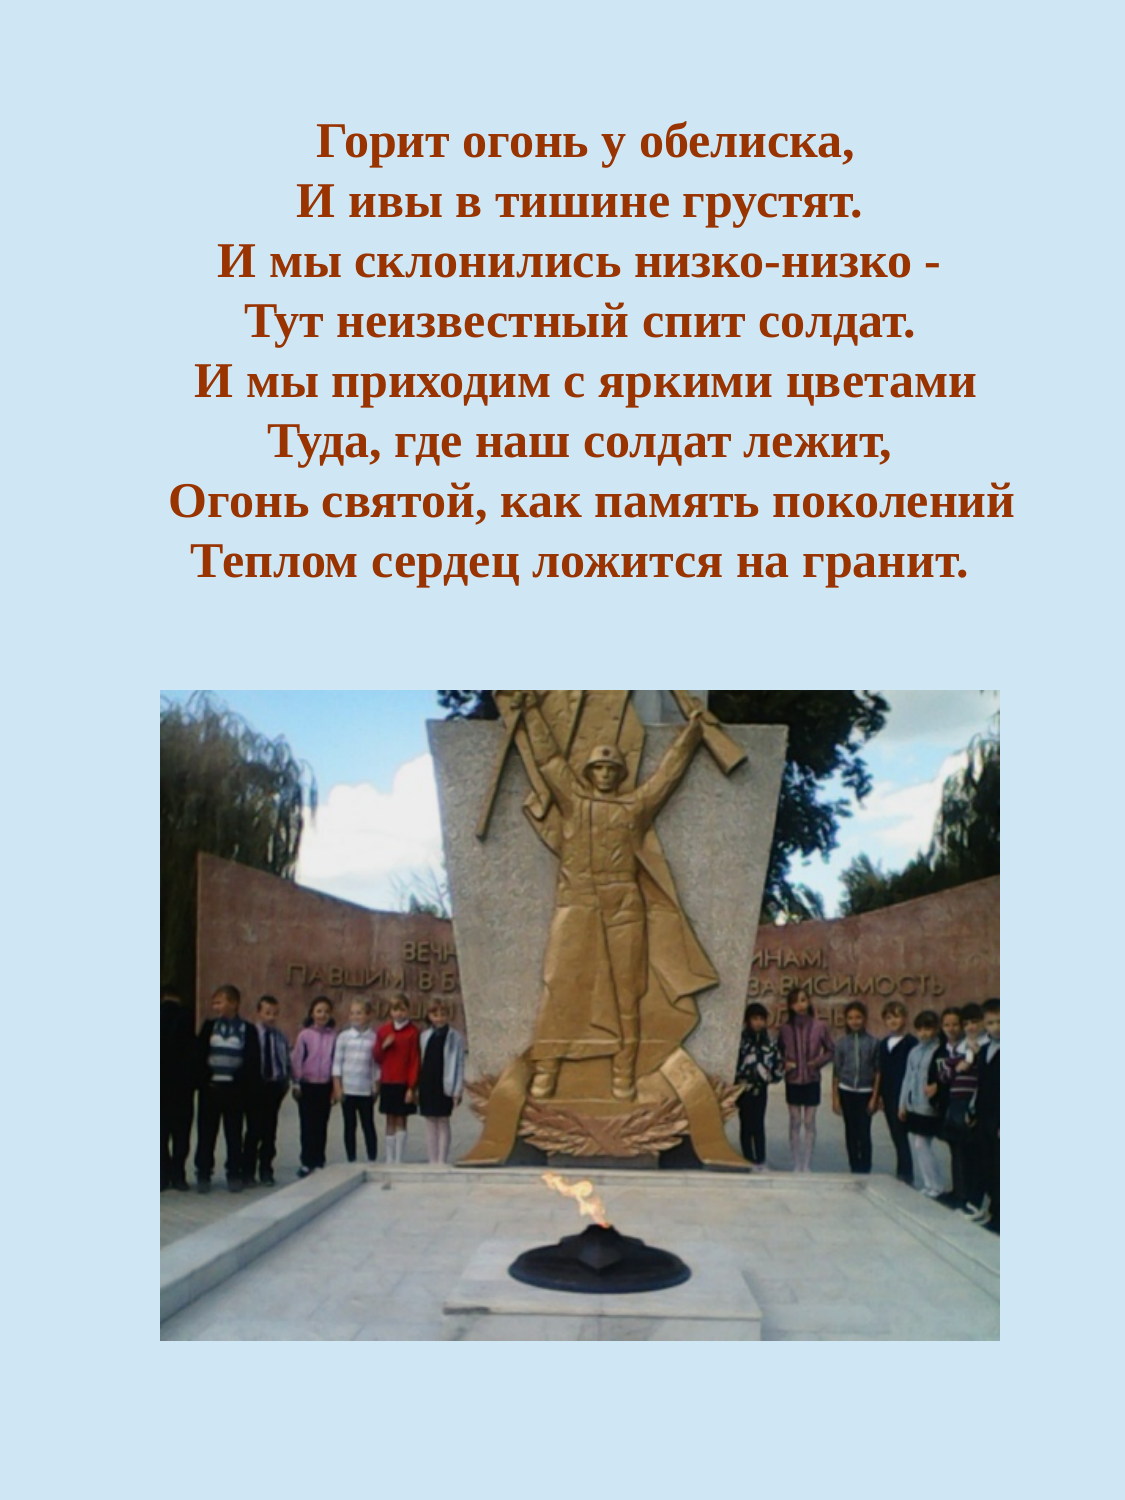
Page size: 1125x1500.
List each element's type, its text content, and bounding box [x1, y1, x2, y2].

picture [160, 690, 1000, 1341]
text_box Горит огонь у обелиска, И ивы в тишине грустят. И мы склонились низко-низко - Тут неизвестный спит солдат. И мы приходим с яркими цветами Туда, где наш солдат лежит, Огонь святой, как память поколений Теплом сердец ложится на гранит. [89, 100, 1083, 596]
